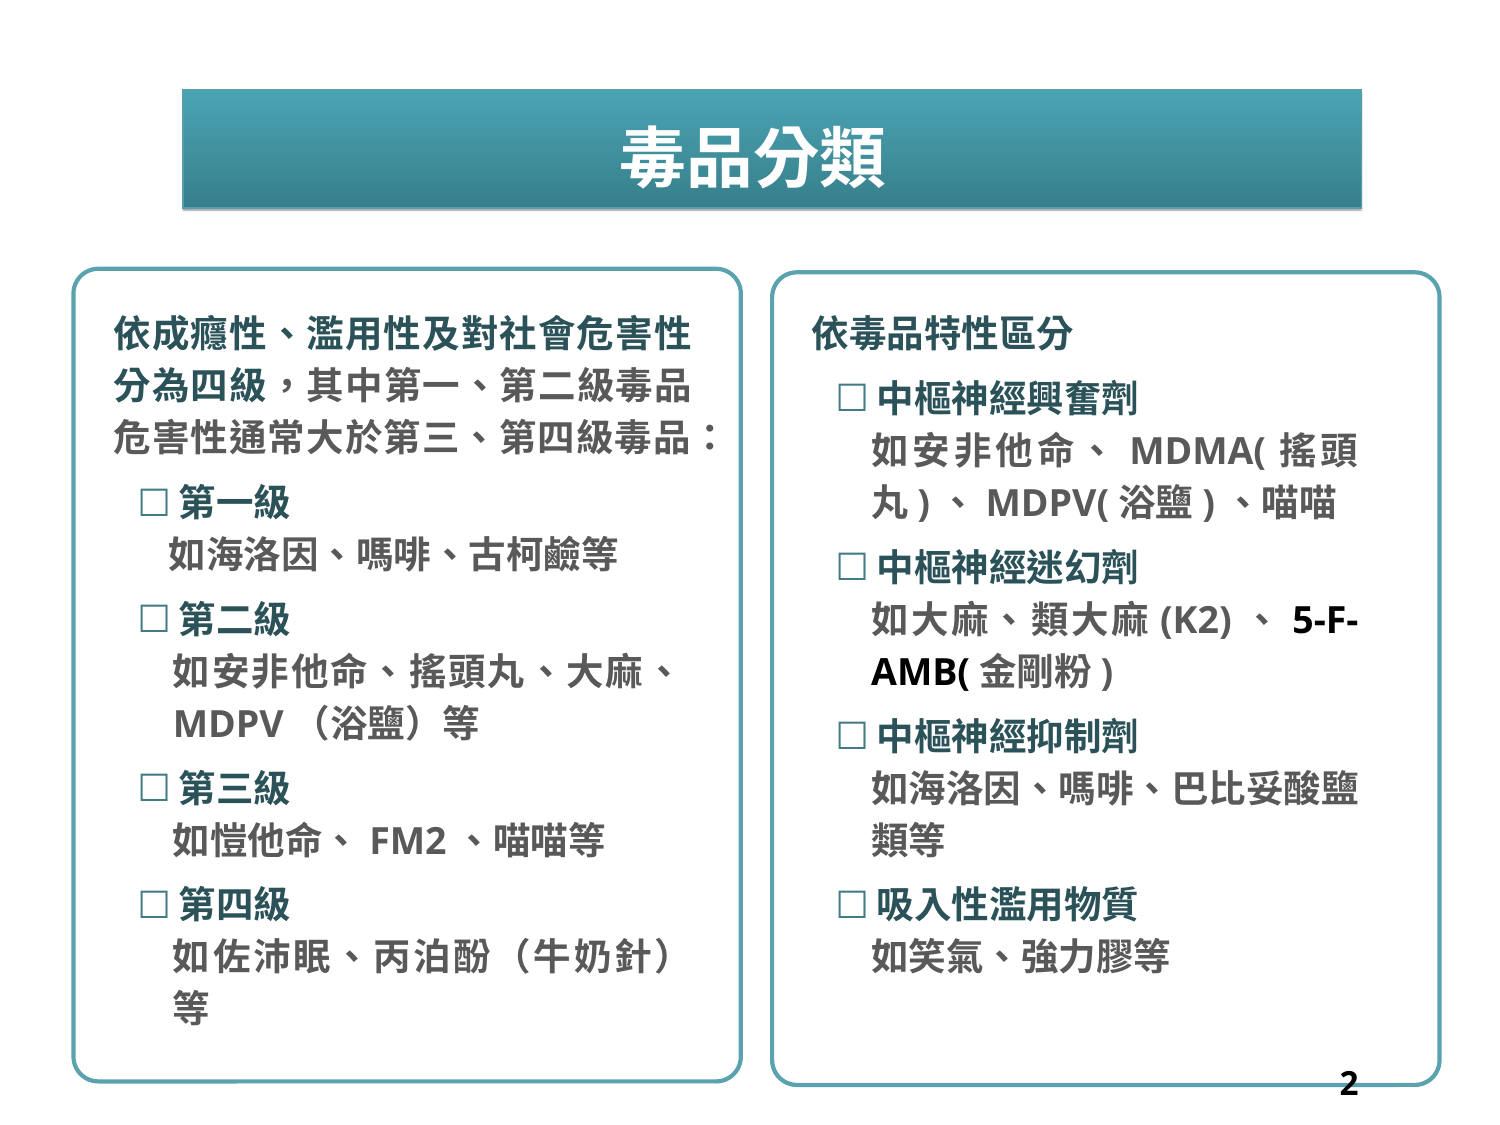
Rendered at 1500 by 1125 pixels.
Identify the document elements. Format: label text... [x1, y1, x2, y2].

text_box 依成癮性、濫用性及對社會危害性分為四級，其中第一、第二級毒品危害性通常大於第三、第四級毒品： 第一級 如海洛因、嗎啡、古柯鹼等 第二級 如安非他命、搖頭丸、大麻、MDPV（浴鹽）等 第三級 如愷他命、FM2、喵喵等 第四級 如佐沛眠、丙泊酚（牛奶針）等 [99, 296, 707, 1038]
text_box 2 [1324, 1054, 1486, 1115]
text_box [772, 272, 1440, 1085]
text_box [183, 90, 1361, 208]
text_box 依毒品特性區分 中樞神經興奮劑 如安非他命、MDMA(搖頭丸)、MDPV(浴鹽)、喵喵 中樞神經迷幻劑 如大麻、類大麻(K2)、5-F-AMB(金剛粉) 中樞神經抑制劑 如海洛因、嗎啡、巴比妥酸鹽類等 吸入性濫用物質 如笑氣、強力膠等 [796, 295, 1406, 1006]
text_box [73, 268, 741, 1082]
text_box 毒品分類 [562, 108, 944, 205]
